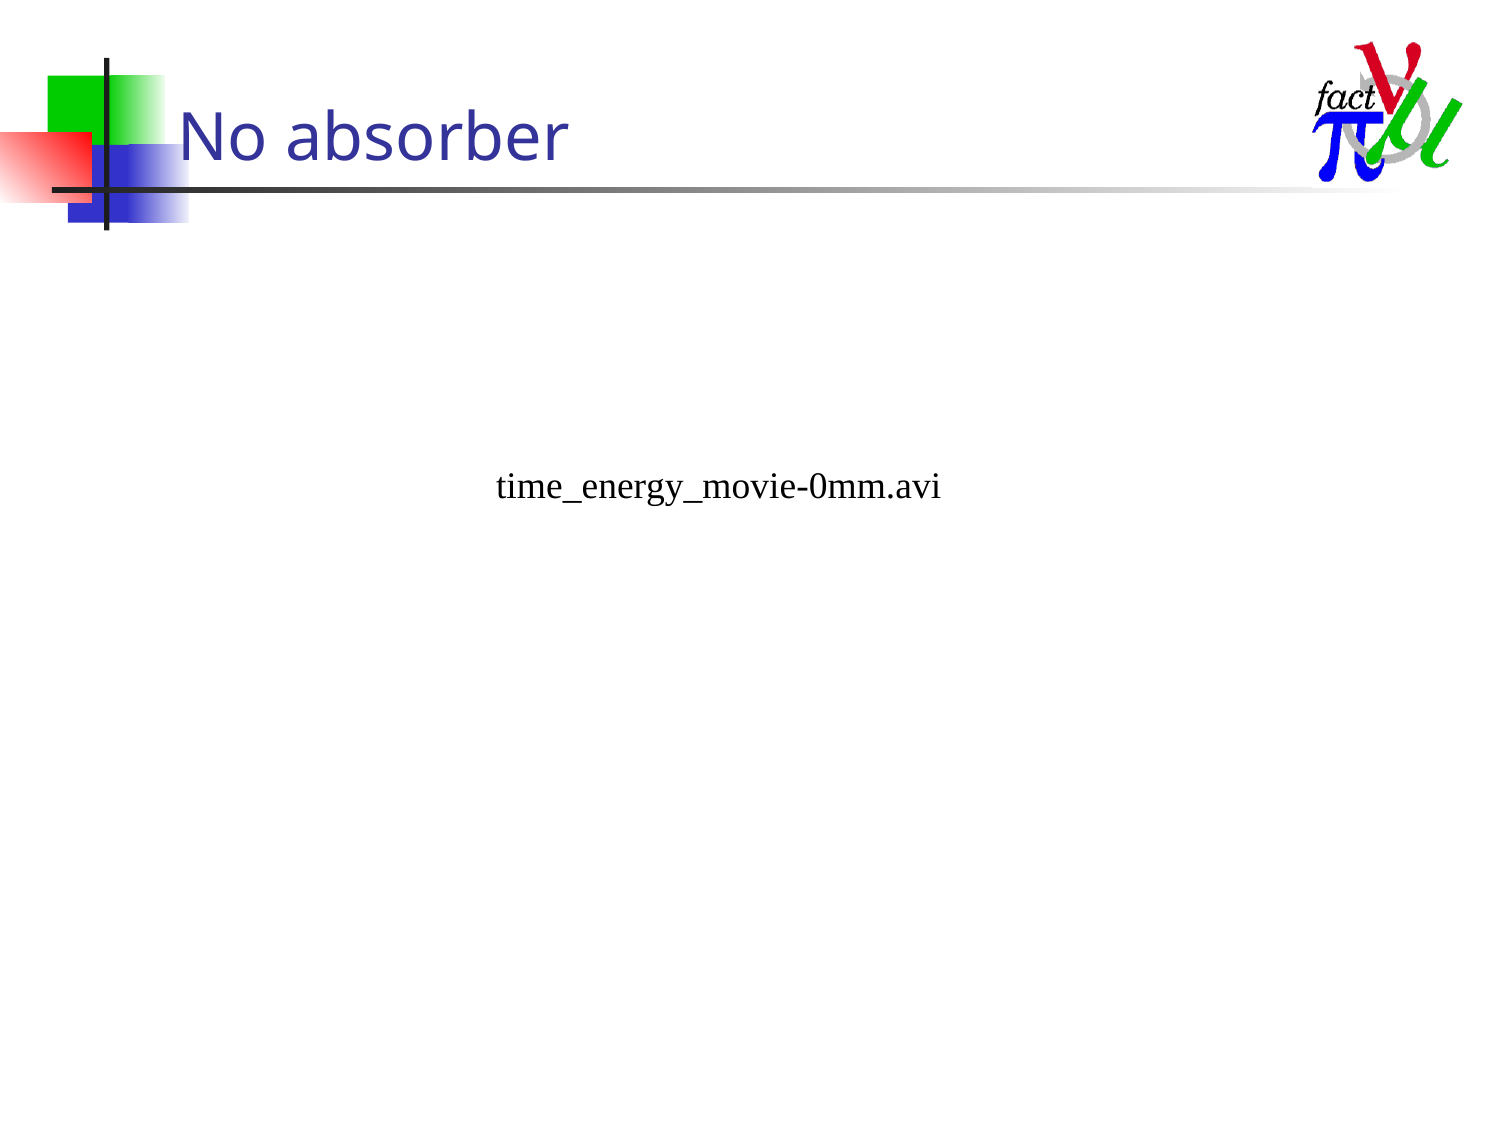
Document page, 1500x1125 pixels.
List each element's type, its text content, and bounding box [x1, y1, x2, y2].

text_box time_energy_movie-0mm.avi [481, 457, 957, 514]
picture [1441, 41, 1463, 188]
title No absorber [162, 0, 1441, 188]
